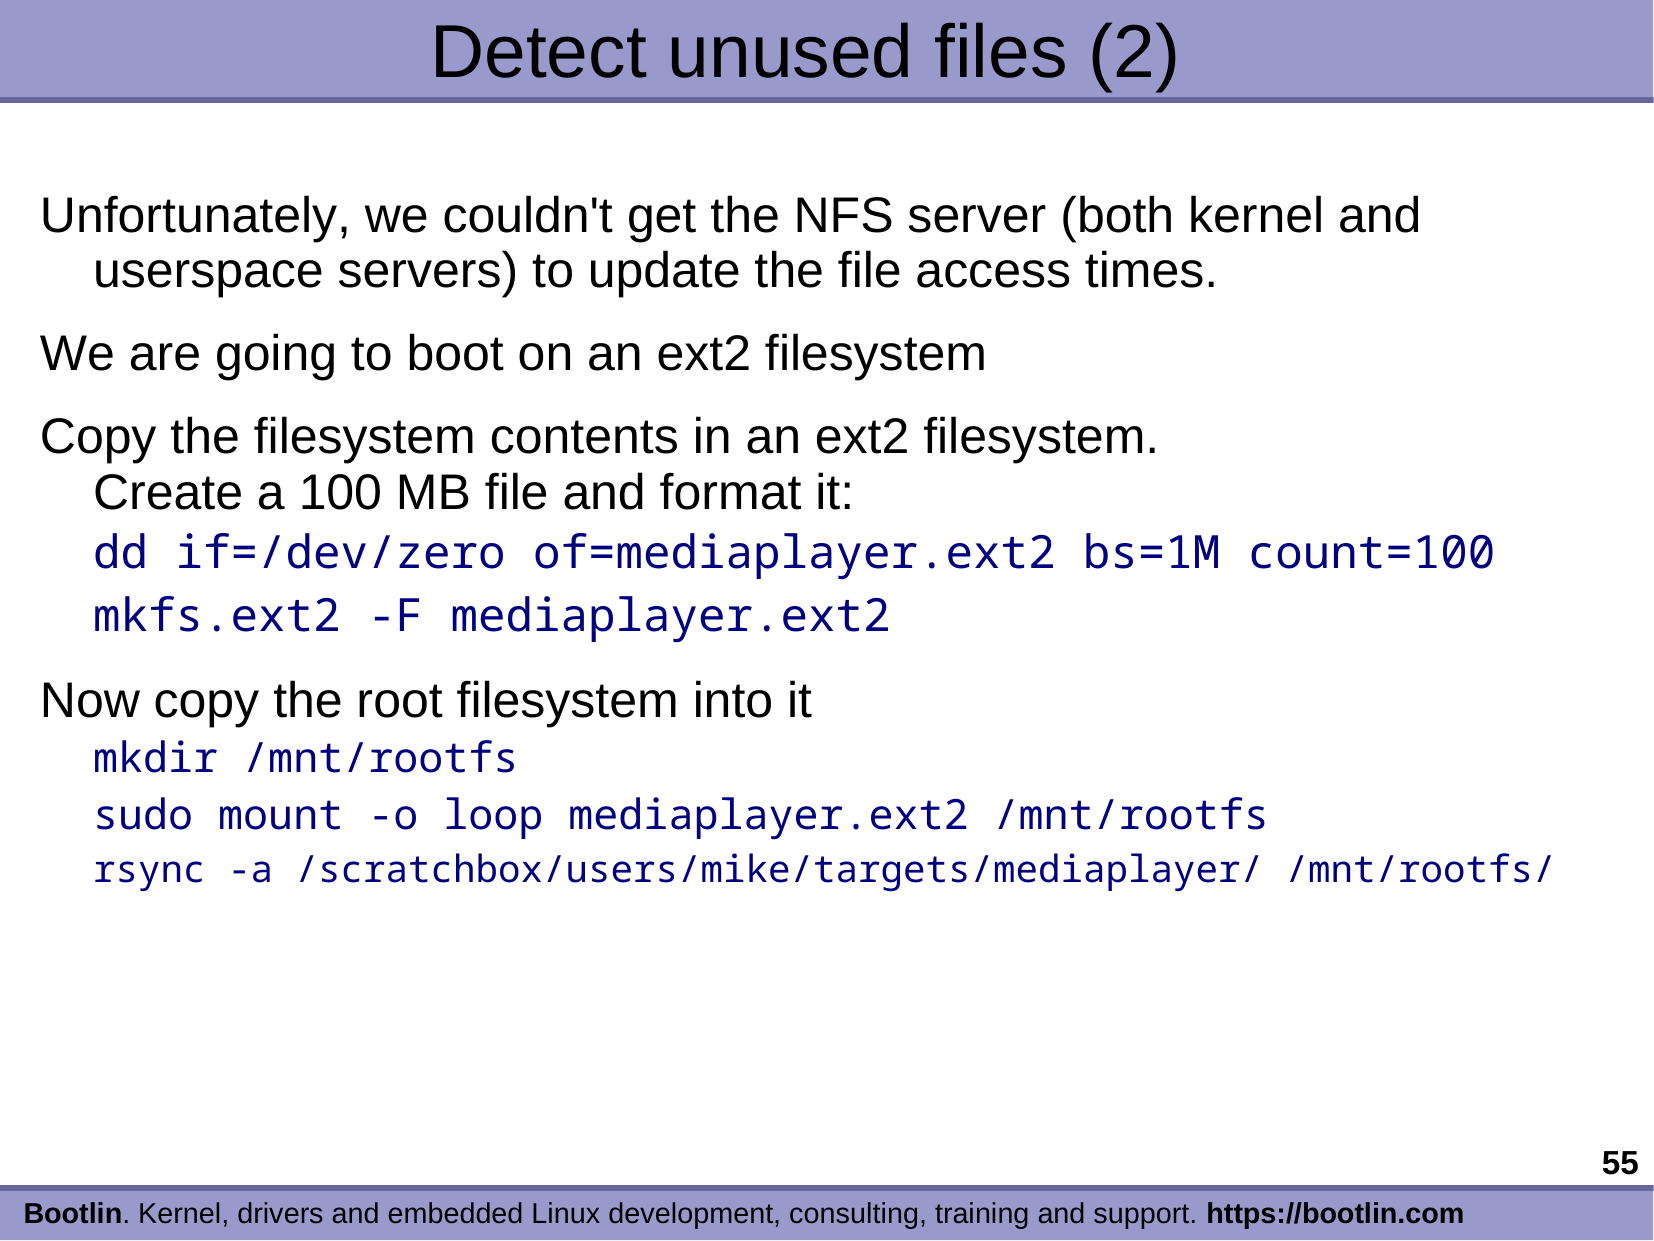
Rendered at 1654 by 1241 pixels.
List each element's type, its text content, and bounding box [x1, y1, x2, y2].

list Unfortunately, we couldn't get the NFS server (both kernel and userspace servers) to update the file access times. We are going to boot on an ext2 filesystem Copy the filesystem contents in an ext2 filesystem. Create a 100 MB file and format it: dd if=/dev/zero of=mediaplayer.ext2 bs=1M count=100 mkfs.ext2 -F mediaplayer.ext2 Now copy the root filesystem into it mkdir /mnt/rootfs sudo mount -o loop mediaplayer.ext2 /mnt/rootfs rsync -a /scratchbox/users/mike/targets/mediaplayer/ /mnt/rootfs/ [22, 186, 1606, 1037]
title Detect unused files (2) [60, 5, 1551, 97]
